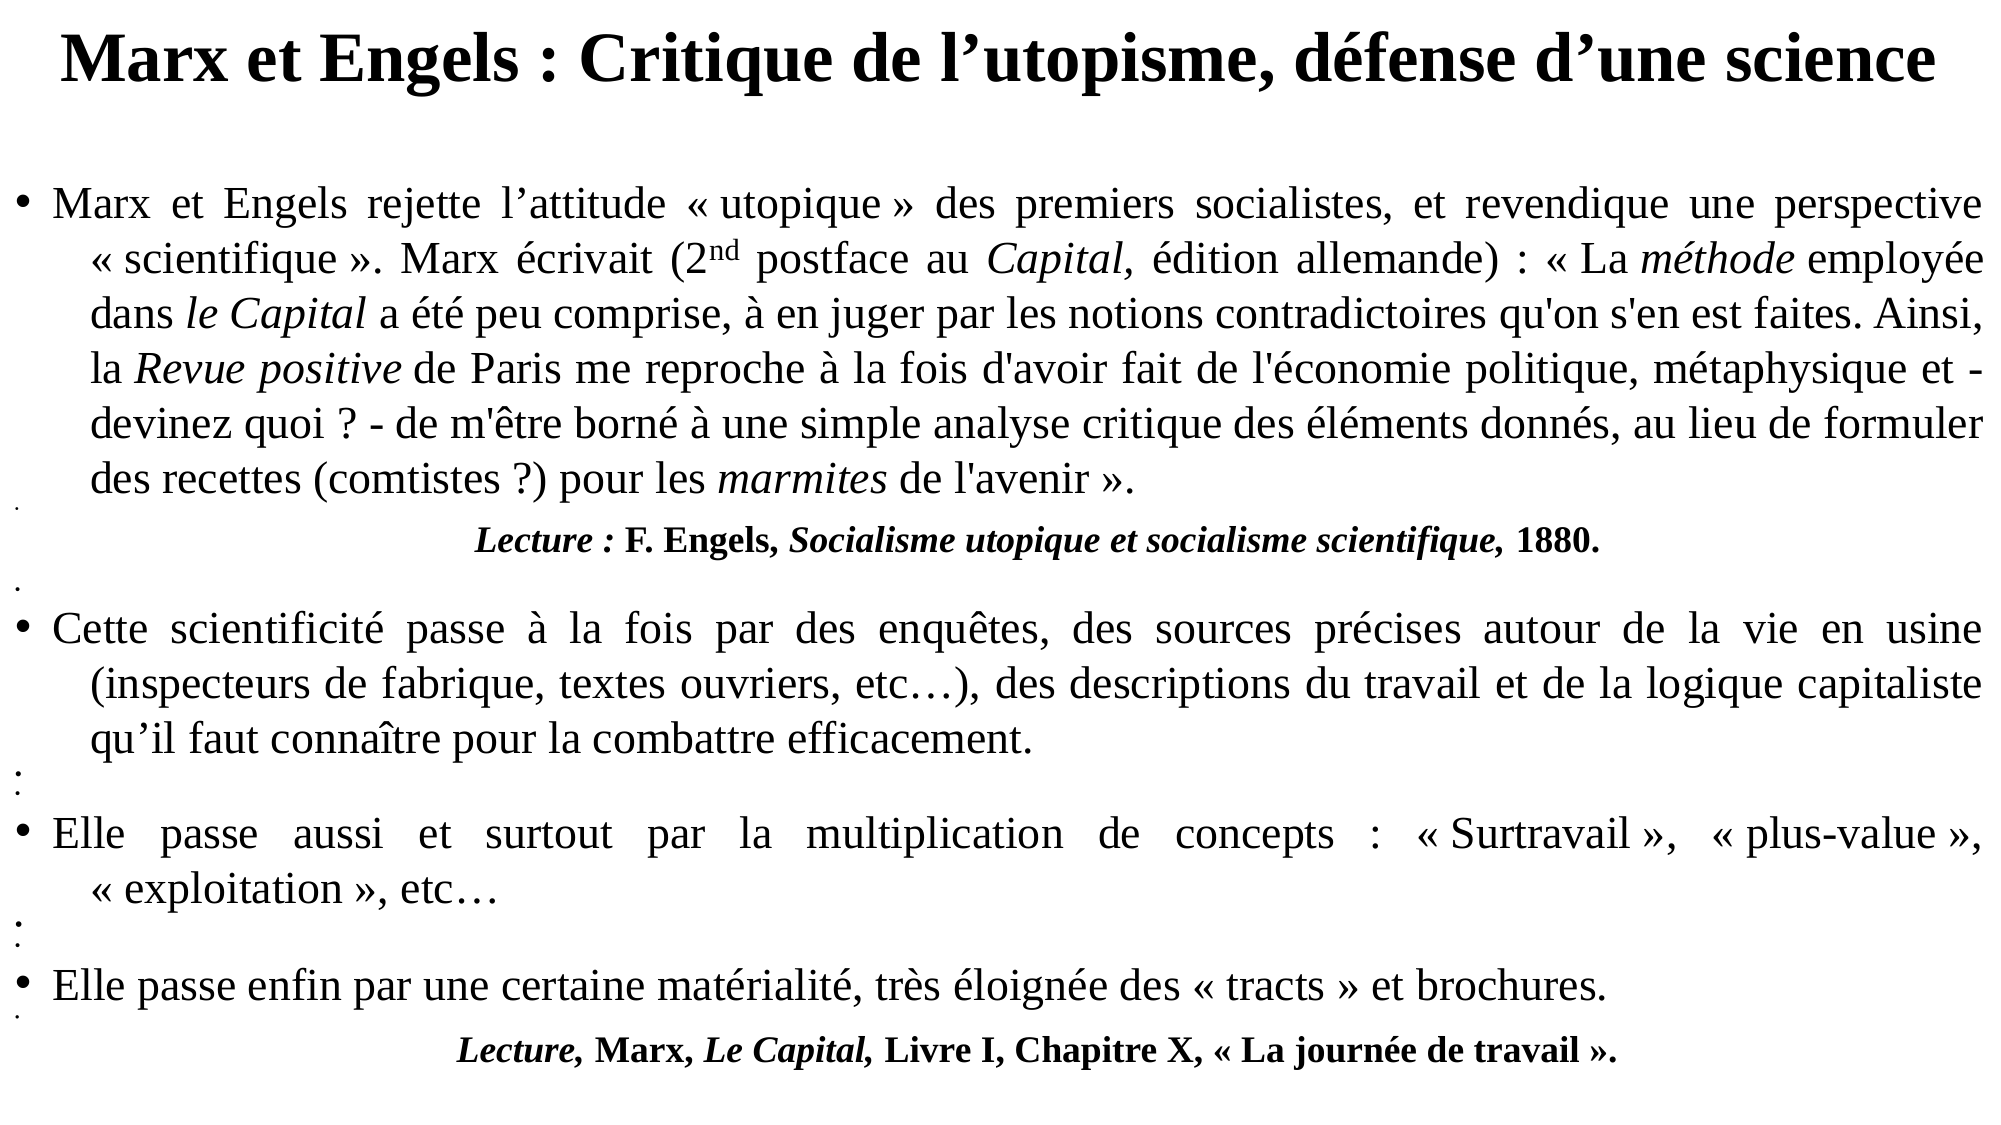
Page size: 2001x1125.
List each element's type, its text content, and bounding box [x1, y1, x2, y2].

title Marx et Engels : Critique de l’utopisme, défense d’une science [0, 0, 2000, 117]
list Marx et Engels rejette l’attitude « utopique » des premiers socialistes, et revendique une perspective « scientifique ». Marx écrivait (2nd postface au Capital, édition allemande) : « La méthode employée dans le Capital a été peu comprise, à en juger par les notions contradictoires qu'on s'en est faites. Ainsi, la Revue positive de Paris me reproche à la fois d'avoir fait de l'économie politique, métaphysique et - devinez quoi ? - de m'être borné à une simple analyse critique des éléments donnés, au lieu de formuler des recettes (comtistes ?) pour les marmites de l'avenir ». Lecture : F. Engels, Socialisme utopique et socialisme scientifique, 1880. Cette scientificité passe à la fois par des enquêtes, des sources précises autour de la vie en usine (inspecteurs de fabrique, textes ouvriers, etc…), des descriptions du travail et de la logique capitaliste qu’il faut connaître pour la combattre efficacement. Elle passe aussi et surtout par la multiplication de concepts : « Surtravail », « plus-value », « exploitation », etc… Elle passe enfin par une certaine matérialité, très éloignée des « tracts » et brochures. Lecture, Marx, Le Capital, Livre I, Chapitre X, « La journée de travail ». [0, 165, 2000, 1105]
